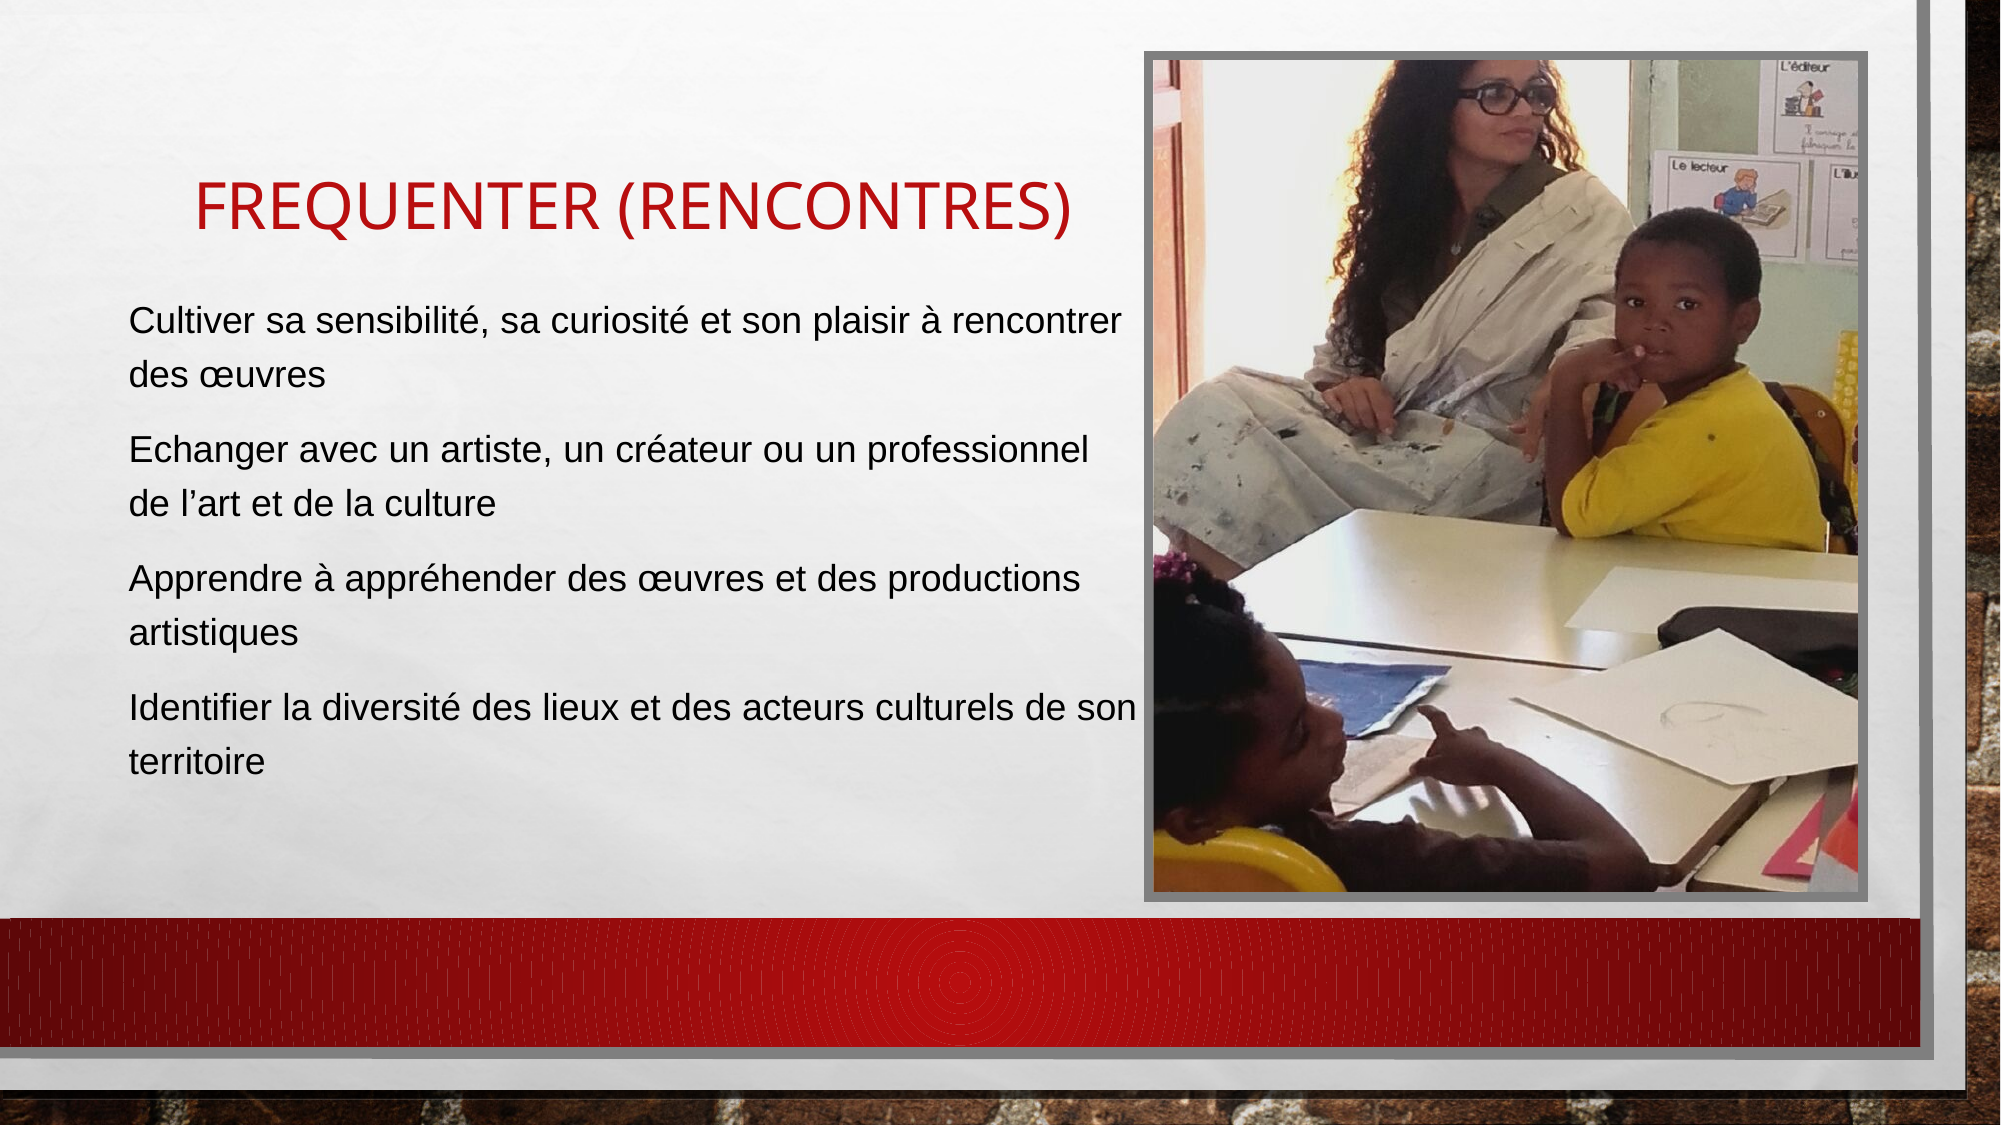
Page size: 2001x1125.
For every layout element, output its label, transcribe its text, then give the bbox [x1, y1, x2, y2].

picture [1153, 60, 1859, 893]
list Cultiver sa sensibilité, sa curiosité et son plaisir à rencontrer des œuvres Echanger avec un artiste, un créateur ou un professionnel de l’art et de la culture Apprendre à appréhender des œuvres et des productions artistiques Identifier la diversité des lieux et des acteurs culturels de son territoire [112, 279, 1154, 832]
title FREQUENTER (rencontres) [112, 112, 1144, 251]
